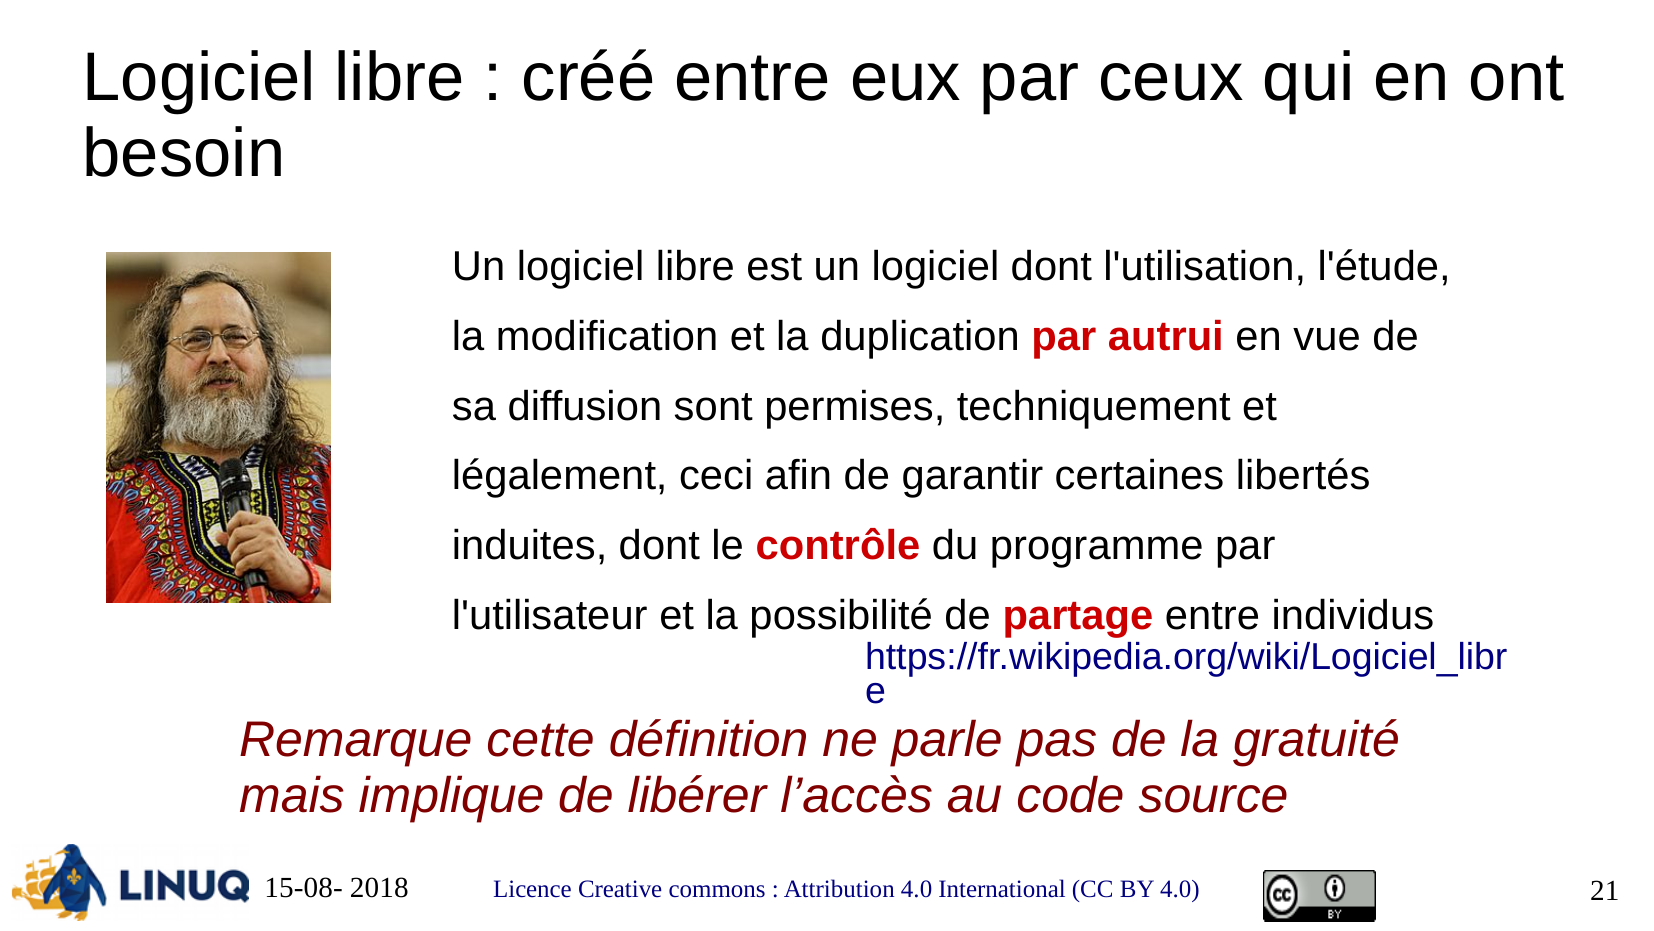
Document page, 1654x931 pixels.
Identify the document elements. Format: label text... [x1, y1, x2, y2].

picture [11, 844, 249, 921]
picture [1263, 886, 1376, 922]
title Logiciel libre : créé entre eux par ceux qui en ont besoin [82, 37, 1571, 193]
text_box Un logiciel libre est un logiciel dont l'utilisation, l'étude, la modification et la duplication par autrui en vue de sa diffusion sont permises, techniquement et légalement, ceci afin de garantir certaines libertés induites, dont le contrôle du programme par l'utilisateur et la possibilité de partage entre individus [437, 212, 1477, 646]
picture [106, 252, 331, 603]
text_box https://fr.wikipedia.org/wiki/Logiciel_libre [850, 628, 1544, 686]
text_box Remarque cette définition ne parle pas de la gratuité mais implique de libérer l’accès au code source [224, 703, 1430, 886]
